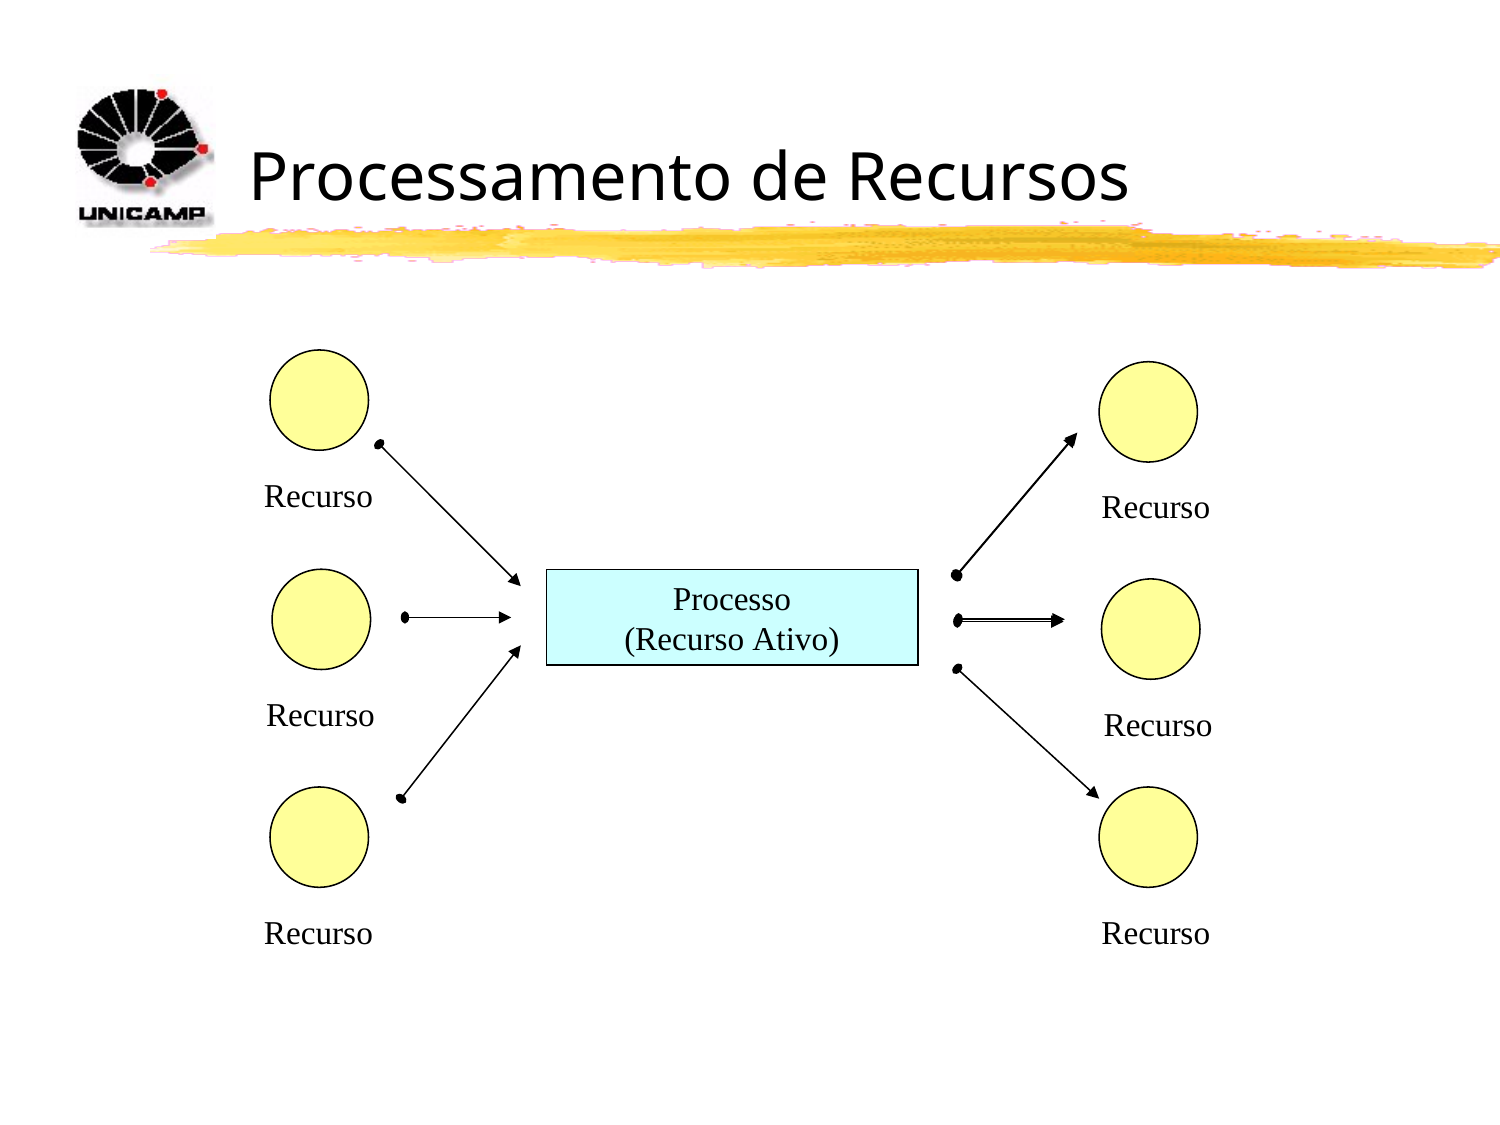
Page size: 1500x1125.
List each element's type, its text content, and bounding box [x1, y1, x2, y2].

text_box Recurso [1086, 903, 1226, 959]
text_box Recurso [249, 466, 389, 562]
text_box Recurso [251, 685, 391, 781]
title Processamento de Recursos [233, 37, 1434, 225]
text_box [1099, 786, 1198, 888]
text_box Processo (Recurso Ativo) [546, 569, 918, 666]
text_box Recurso [1086, 478, 1226, 534]
text_box Recurso [1088, 695, 1228, 751]
picture [75, 74, 1500, 279]
text_box [1101, 578, 1201, 680]
text_box [1099, 361, 1198, 463]
text_box [270, 786, 369, 888]
text_box Recurso [249, 903, 389, 999]
text_box [270, 349, 369, 451]
text_box [272, 569, 371, 670]
